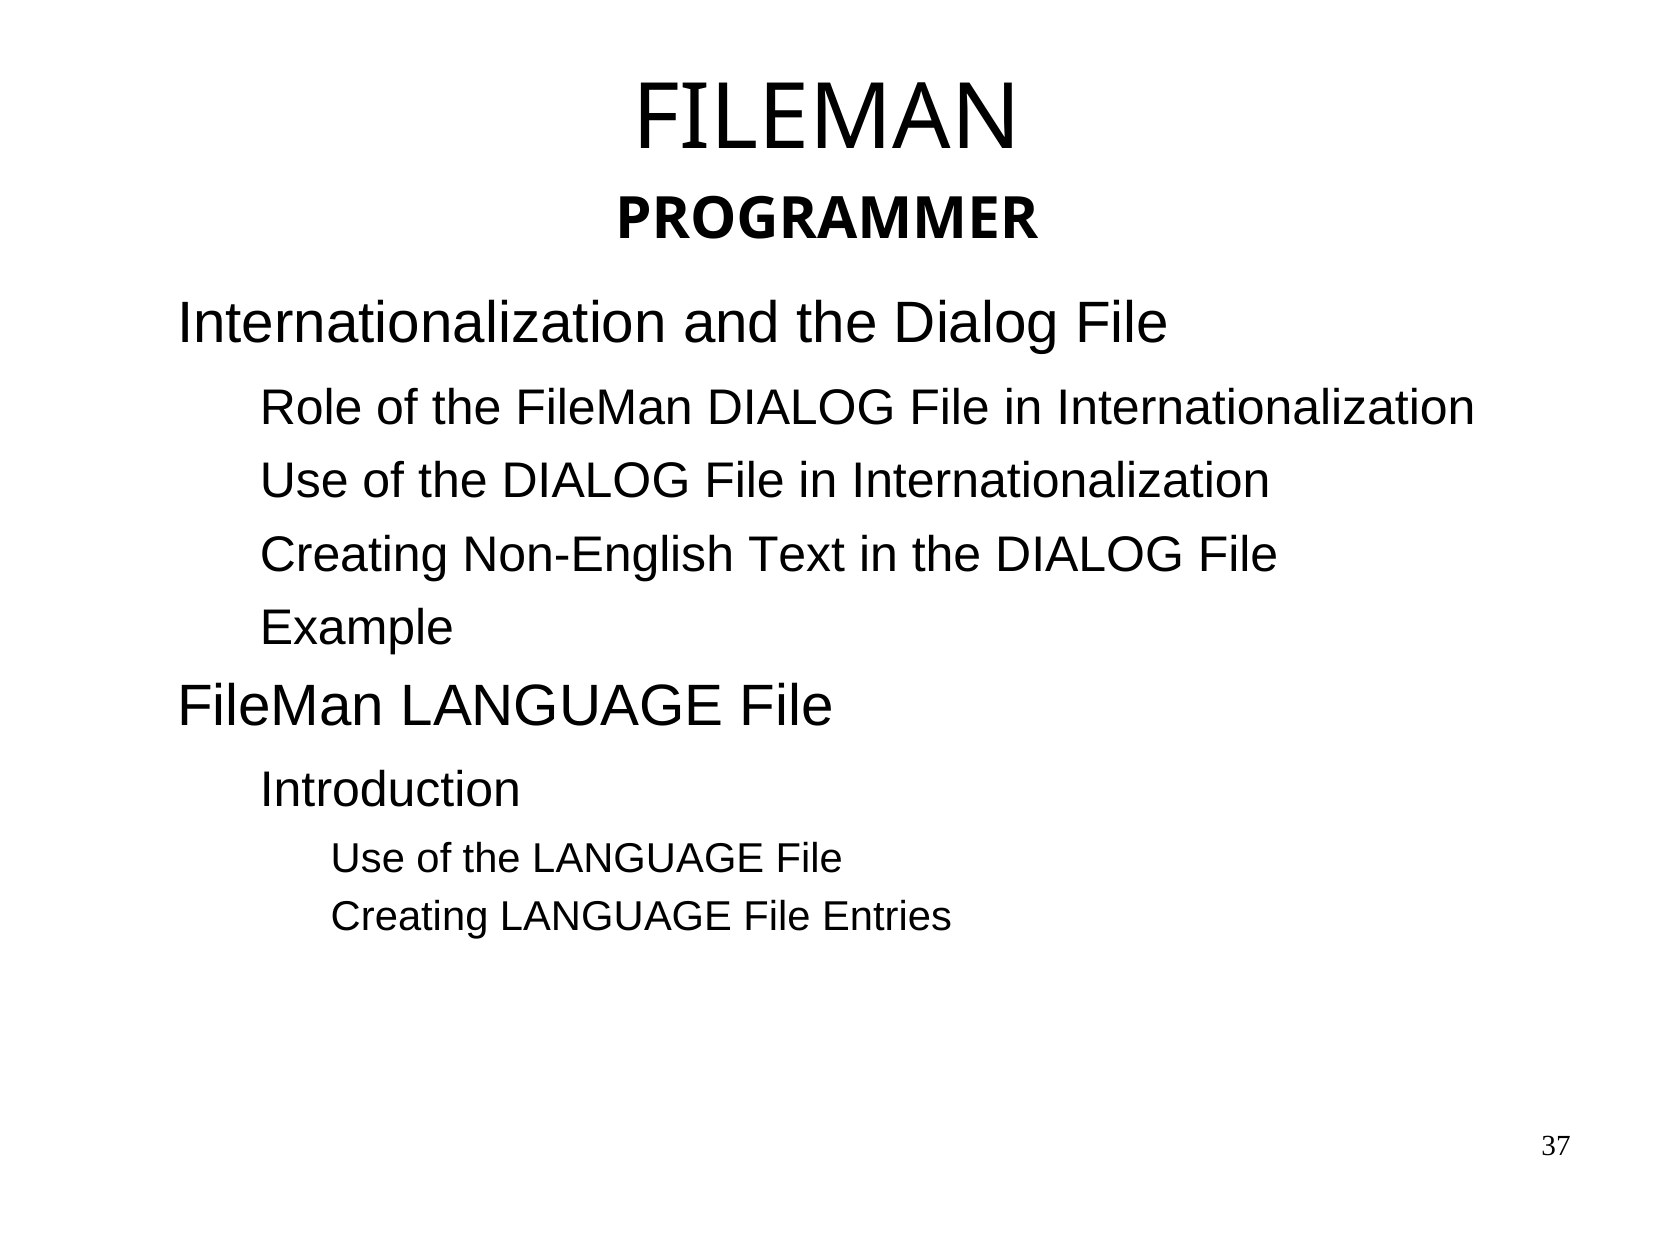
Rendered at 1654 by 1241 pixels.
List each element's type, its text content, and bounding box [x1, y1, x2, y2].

list Internationalization and the Dialog File Role of the FileMan DIALOG File in Internationalization Use of the DIALOG File in Internationalization Creating Non-English Text in the DIALOG File Example FileMan LANGUAGE File Introduction Use of the LANGUAGE File Creating LANGUAGE File Entries [82, 290, 1571, 1094]
title FILEMAN PROGRAMMER [82, 47, 1571, 259]
